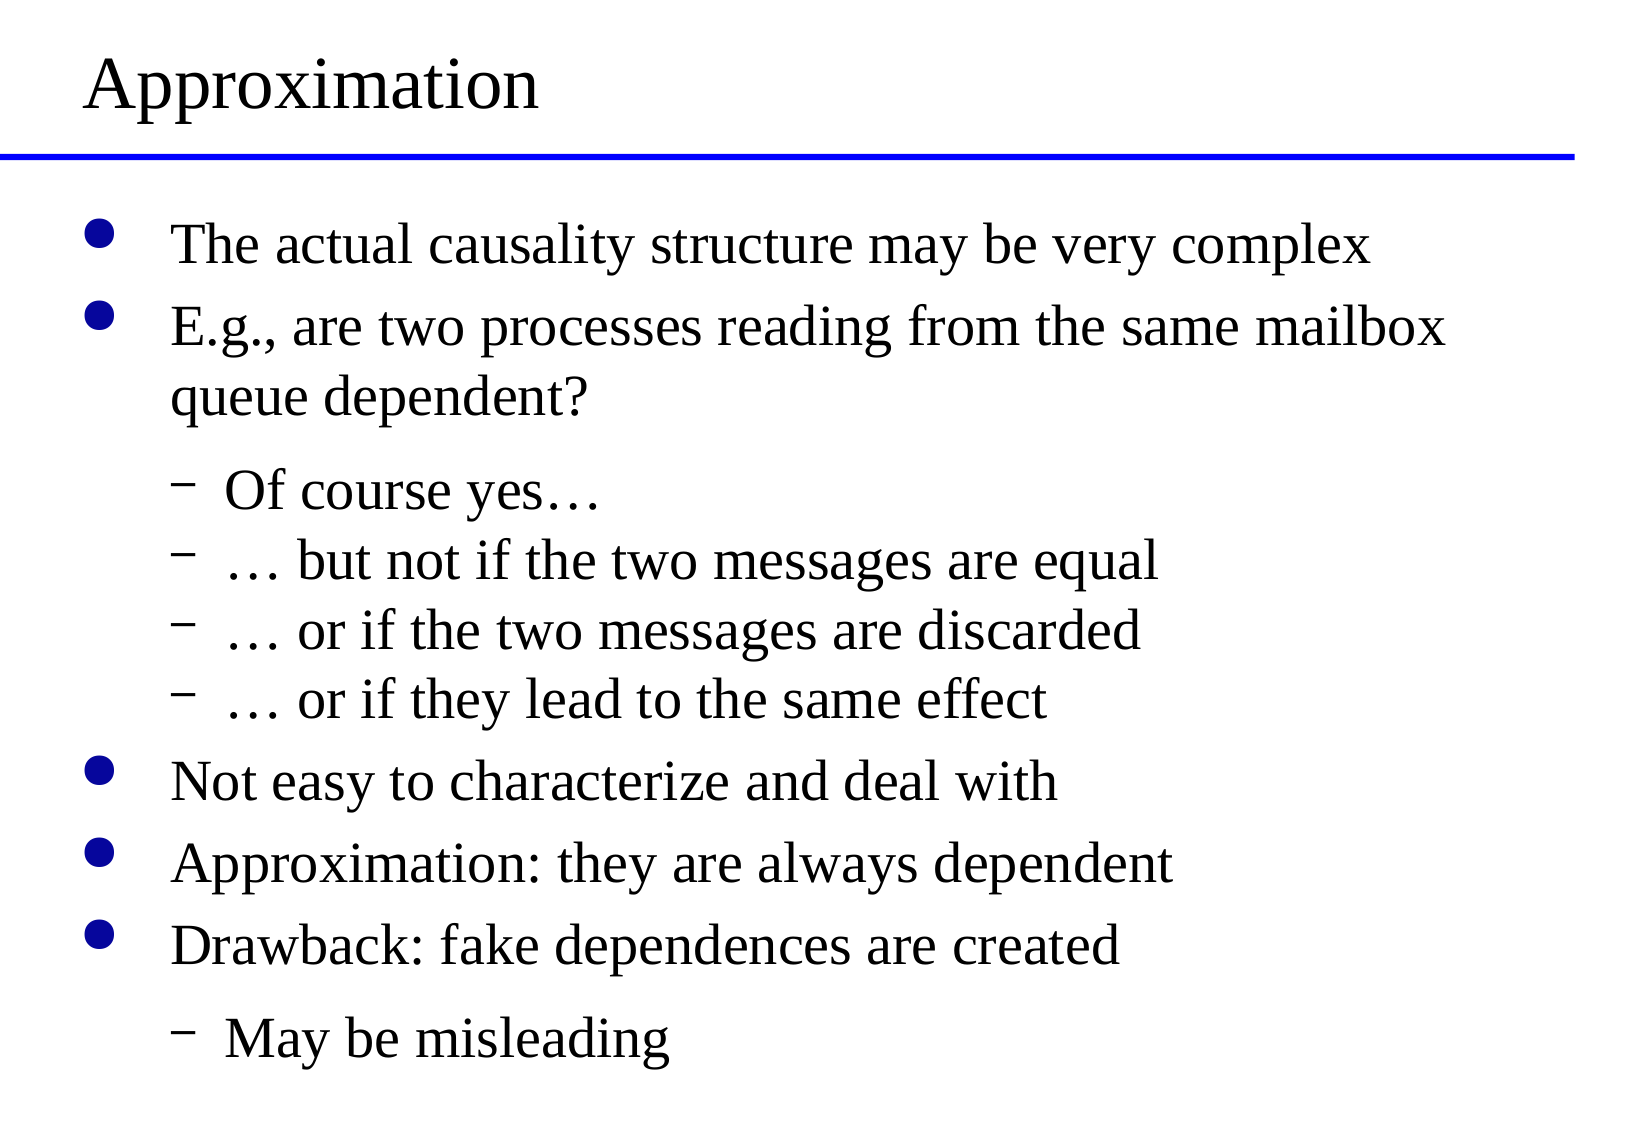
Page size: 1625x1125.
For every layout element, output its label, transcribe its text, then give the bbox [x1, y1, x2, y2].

title Approximation [67, 27, 1544, 131]
list The actual causality structure may be very complex E.g., are two processes reading from the same mailbox queue dependent? Of course yes… … but not if the two messages are equal … or if the two messages are discarded … or if they lead to the same effect Not easy to characterize and deal with Approximation: they are always dependent Drawback: fake dependences are created May be misleading [67, 198, 1478, 1061]
